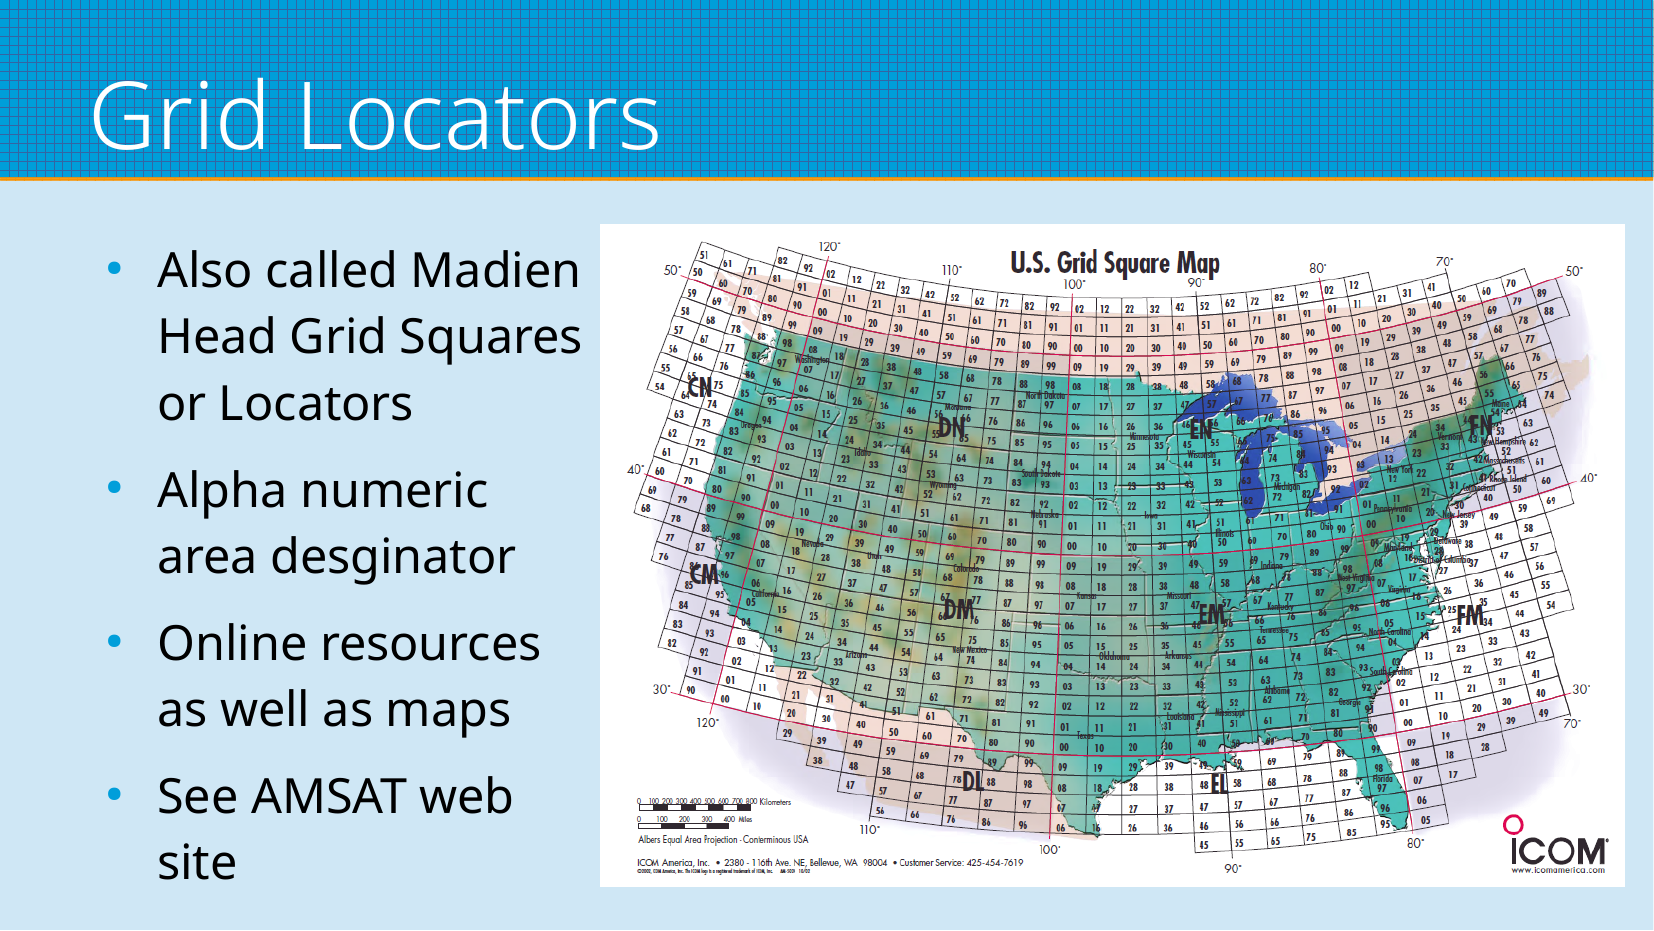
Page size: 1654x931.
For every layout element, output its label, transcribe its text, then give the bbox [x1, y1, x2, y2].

picture [600, 224, 1625, 887]
title Grid Locators [88, 14, 1565, 178]
list Also called Madien Head Grid Squares or Locators Alpha numeric area desginator Online resources as well as maps See AMSAT web site [88, 236, 601, 901]
